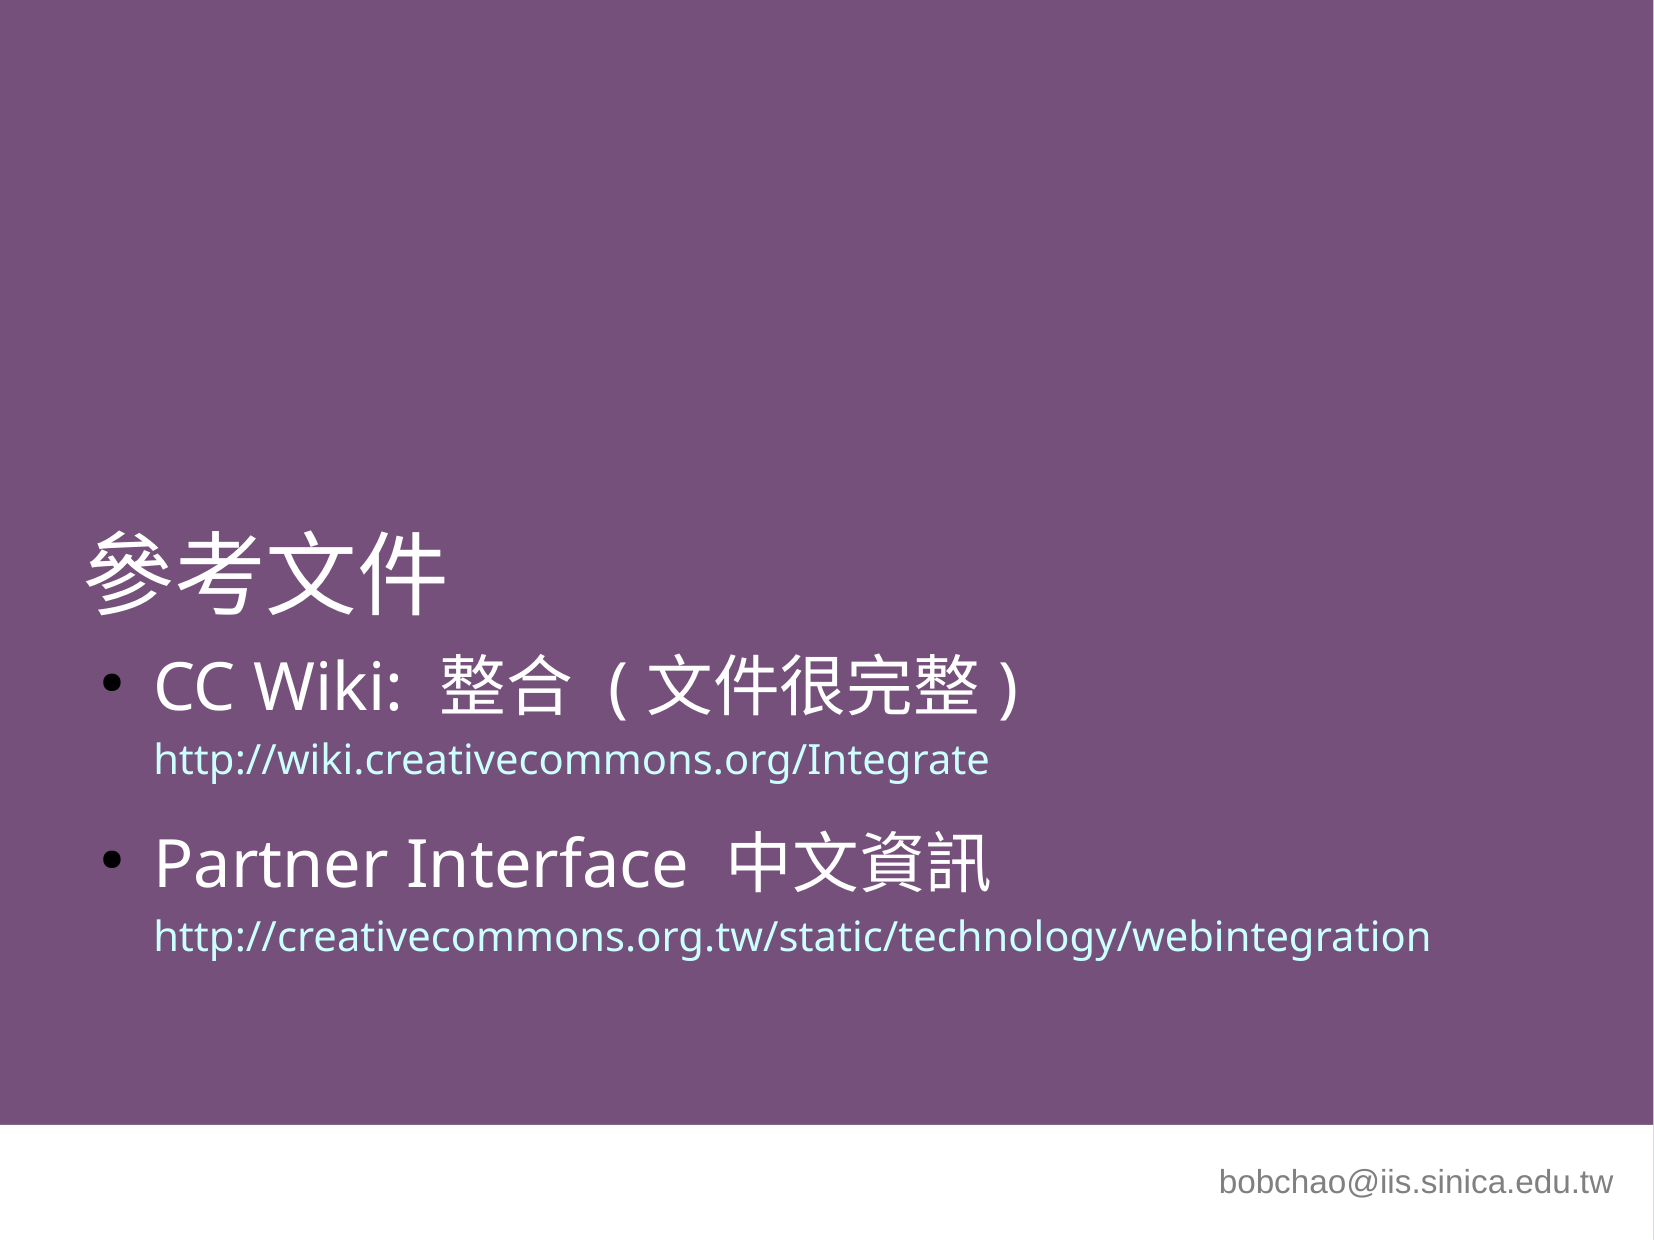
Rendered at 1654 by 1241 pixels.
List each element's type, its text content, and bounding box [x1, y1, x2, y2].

title 參考文件 [82, 469, 1571, 639]
list CC Wiki: 整合 (文件很完整) http://wiki.creativecommons.org/Integrate Partner Interface 中文資訊 http://creativecommons.org.tw/static/technology/webintegration [82, 639, 1571, 1088]
